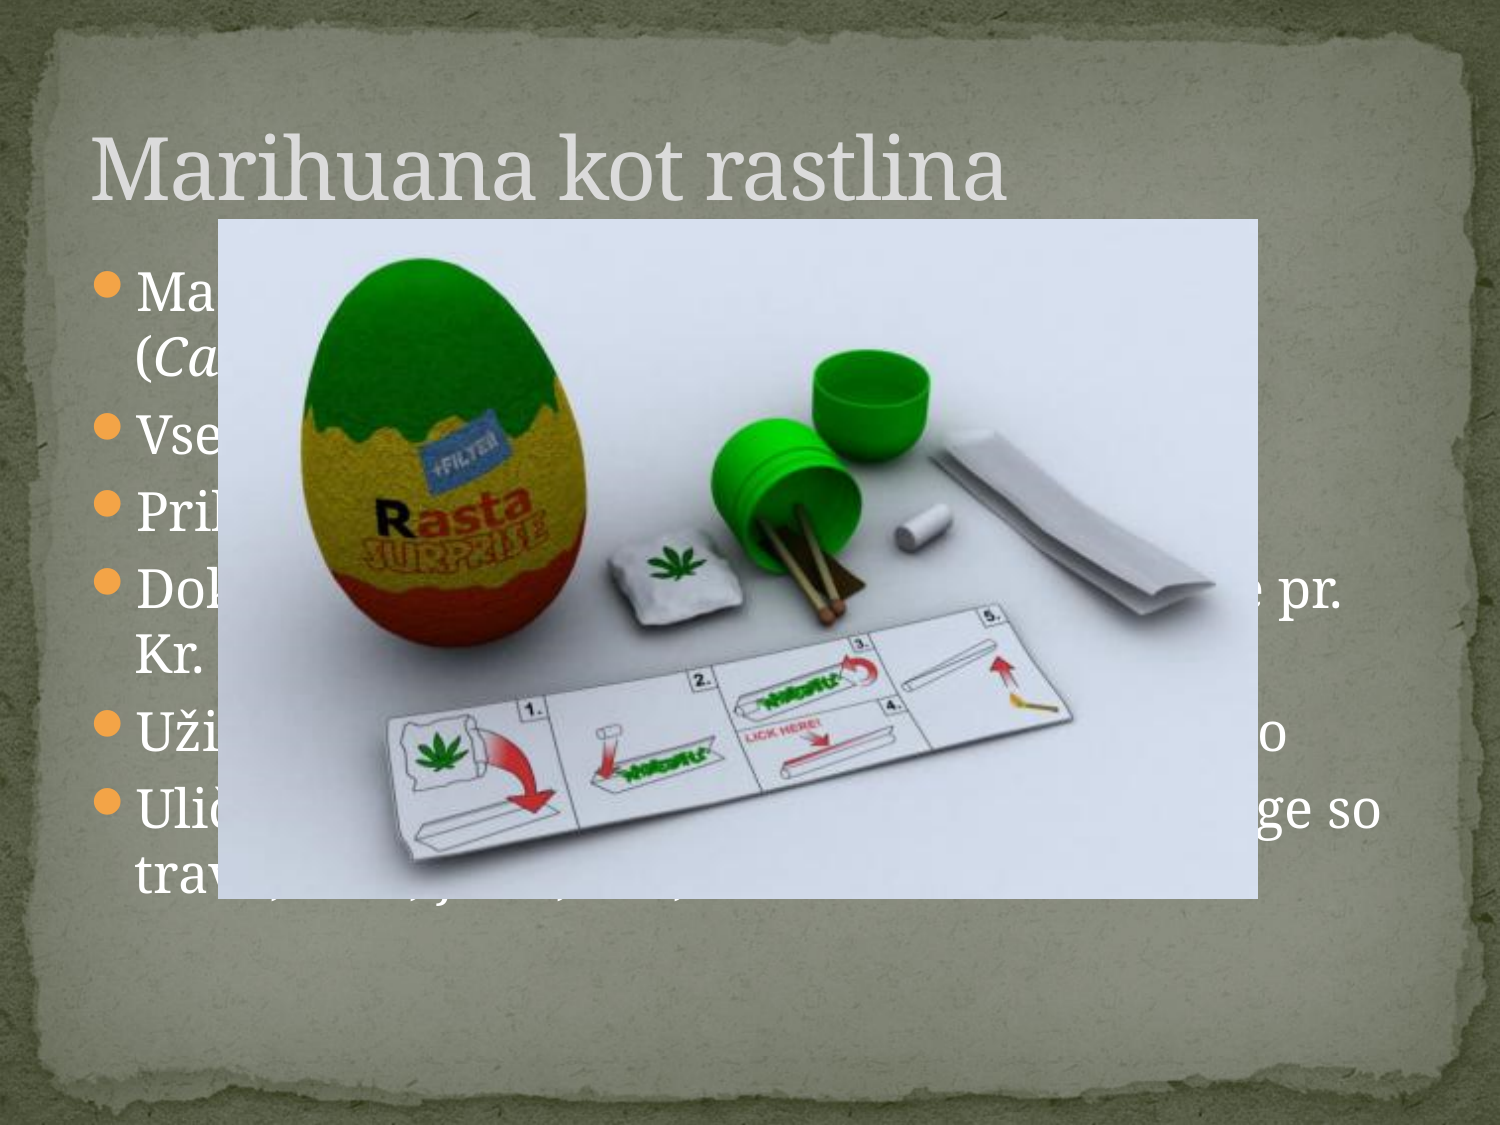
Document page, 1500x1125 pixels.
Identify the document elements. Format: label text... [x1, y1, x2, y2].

title Marihuana kot rastlina [75, 24, 1425, 225]
picture [0, 0, 1500, 1125]
list Marihuana se prideluje iz indijske konoplje (Canabis sativa) Vsebuje THC (tetrahidrokanabinol) Prihaja iz Azije ( Indija in JV Azije) Dokazi prvega uživanja segajo v 3. tisočletje pr. Kr. Uživa se lahko kot čaj, se kadi, meša v hrano Ulična imena za marihuano in zvitke te droge so trava, đola, joint, žbe, vutra…. [75, 249, 1425, 1000]
